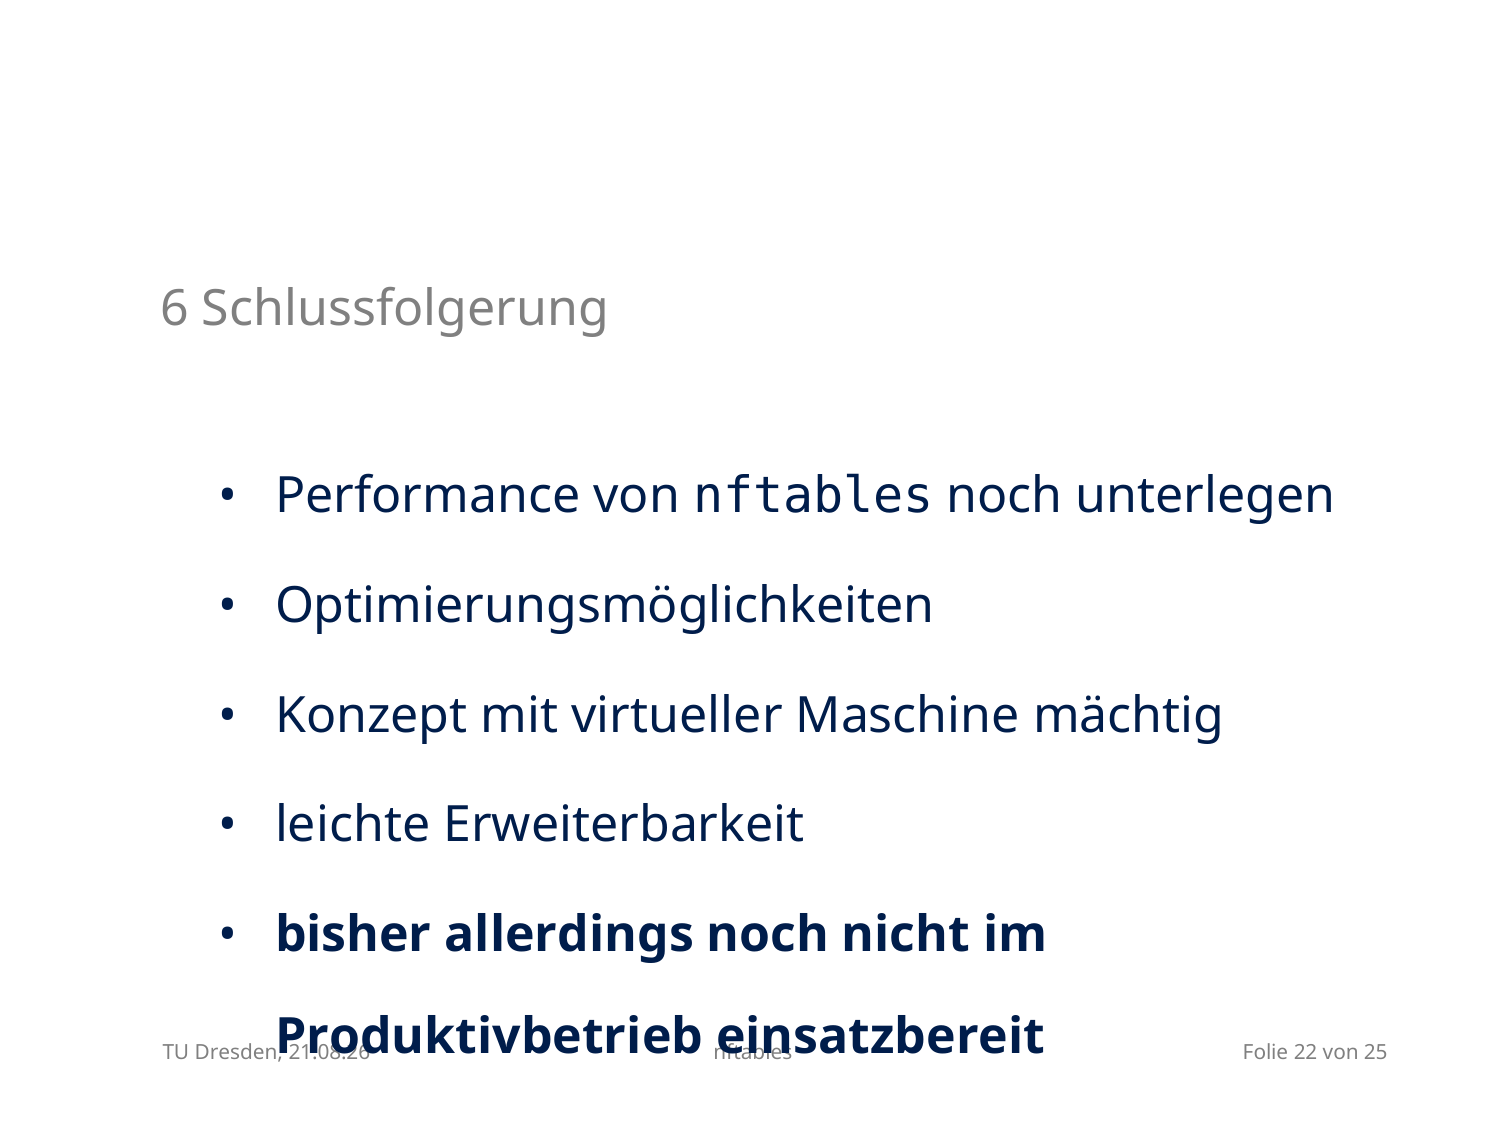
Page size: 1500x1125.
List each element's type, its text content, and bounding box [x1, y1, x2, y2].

title 6 Schlussfolgerung [160, 238, 1392, 374]
list Performance von nftables noch unterlegen Optimierungsmöglichkeiten Konzept mit virtueller Maschine mächtig leichte Erweiterbarkeit bisher allerdings noch nicht im Produktivbetrieb einsatzbereit [162, 425, 1388, 1078]
